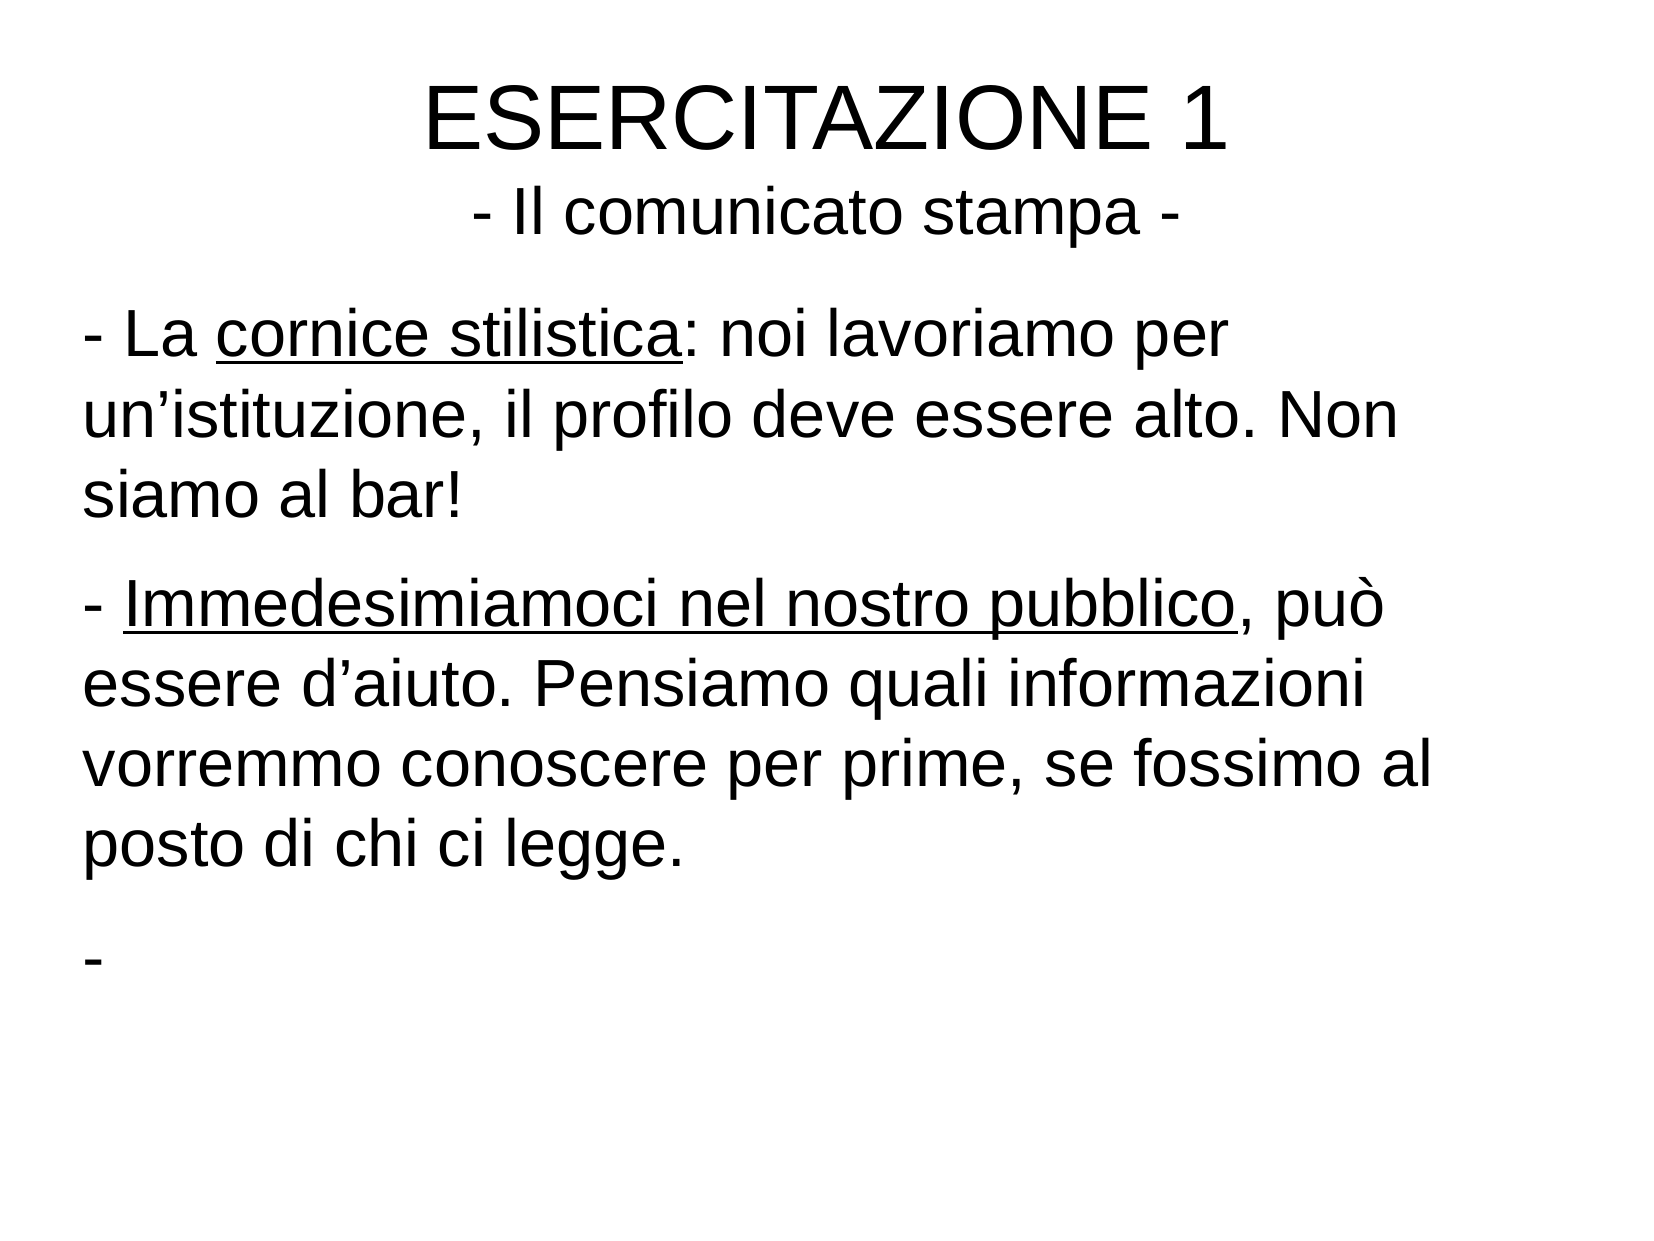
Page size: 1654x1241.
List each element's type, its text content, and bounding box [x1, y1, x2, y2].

list - La cornice stilistica: noi lavoriamo per un’istituzione, il profilo deve essere alto. Non siamo al bar! - Immedesimiamoci nel nostro pubblico, può essere d’aiuto. Pensiamo quali informazioni vorremmo conoscere per prime, se fossimo al posto di chi ci legge. [82, 290, 1571, 1116]
title ESERCITAZIONE 1 - Il comunicato stampa - [82, 49, 1571, 257]
